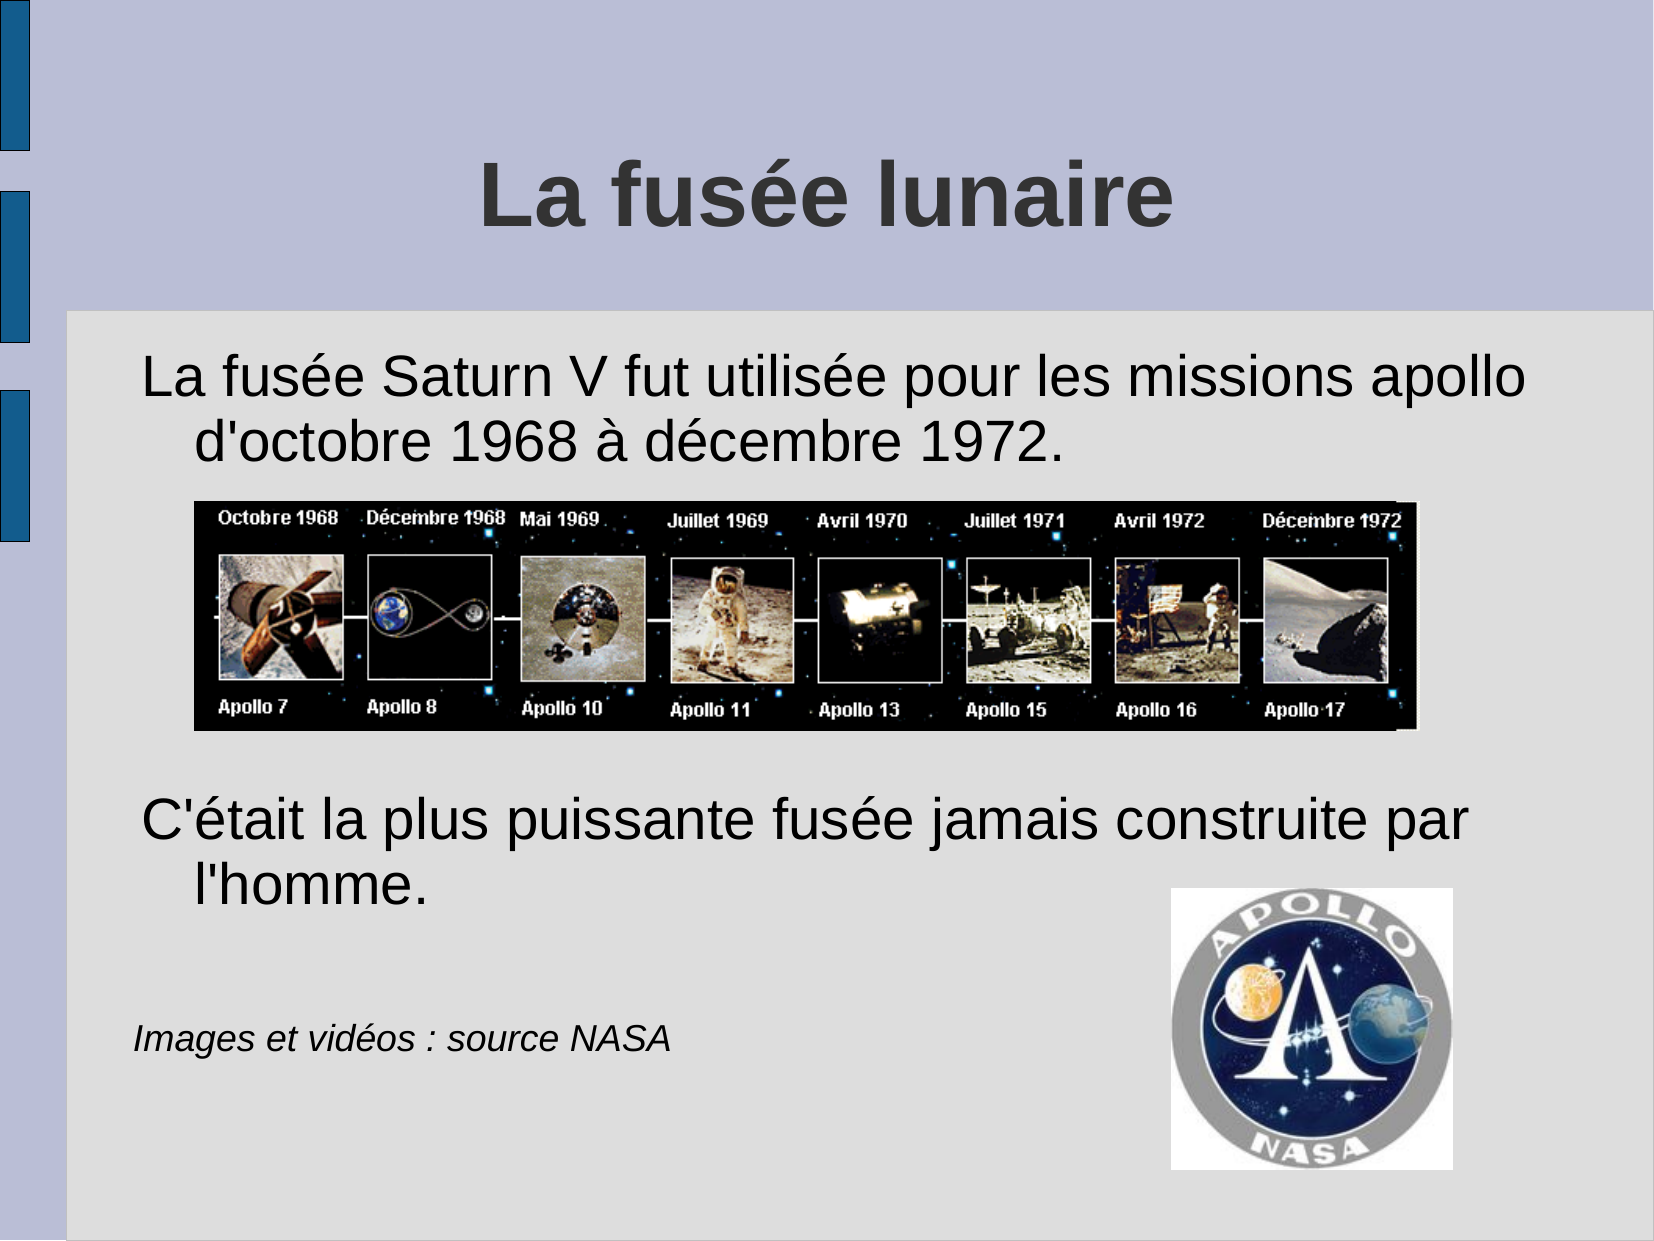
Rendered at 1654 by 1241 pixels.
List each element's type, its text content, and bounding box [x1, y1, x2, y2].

picture [1171, 888, 1453, 1170]
title La fusée lunaire [121, 91, 1534, 299]
list La fusée Saturn V fut utilisée pour les missions apollo d'octobre 1968 à décembre 1972. C'était la plus puissante fusée jamais construite par l'homme. [124, 343, 1571, 934]
text_box Images et vidéos : source NASA [118, 1009, 1171, 1067]
picture [194, 501, 1420, 731]
